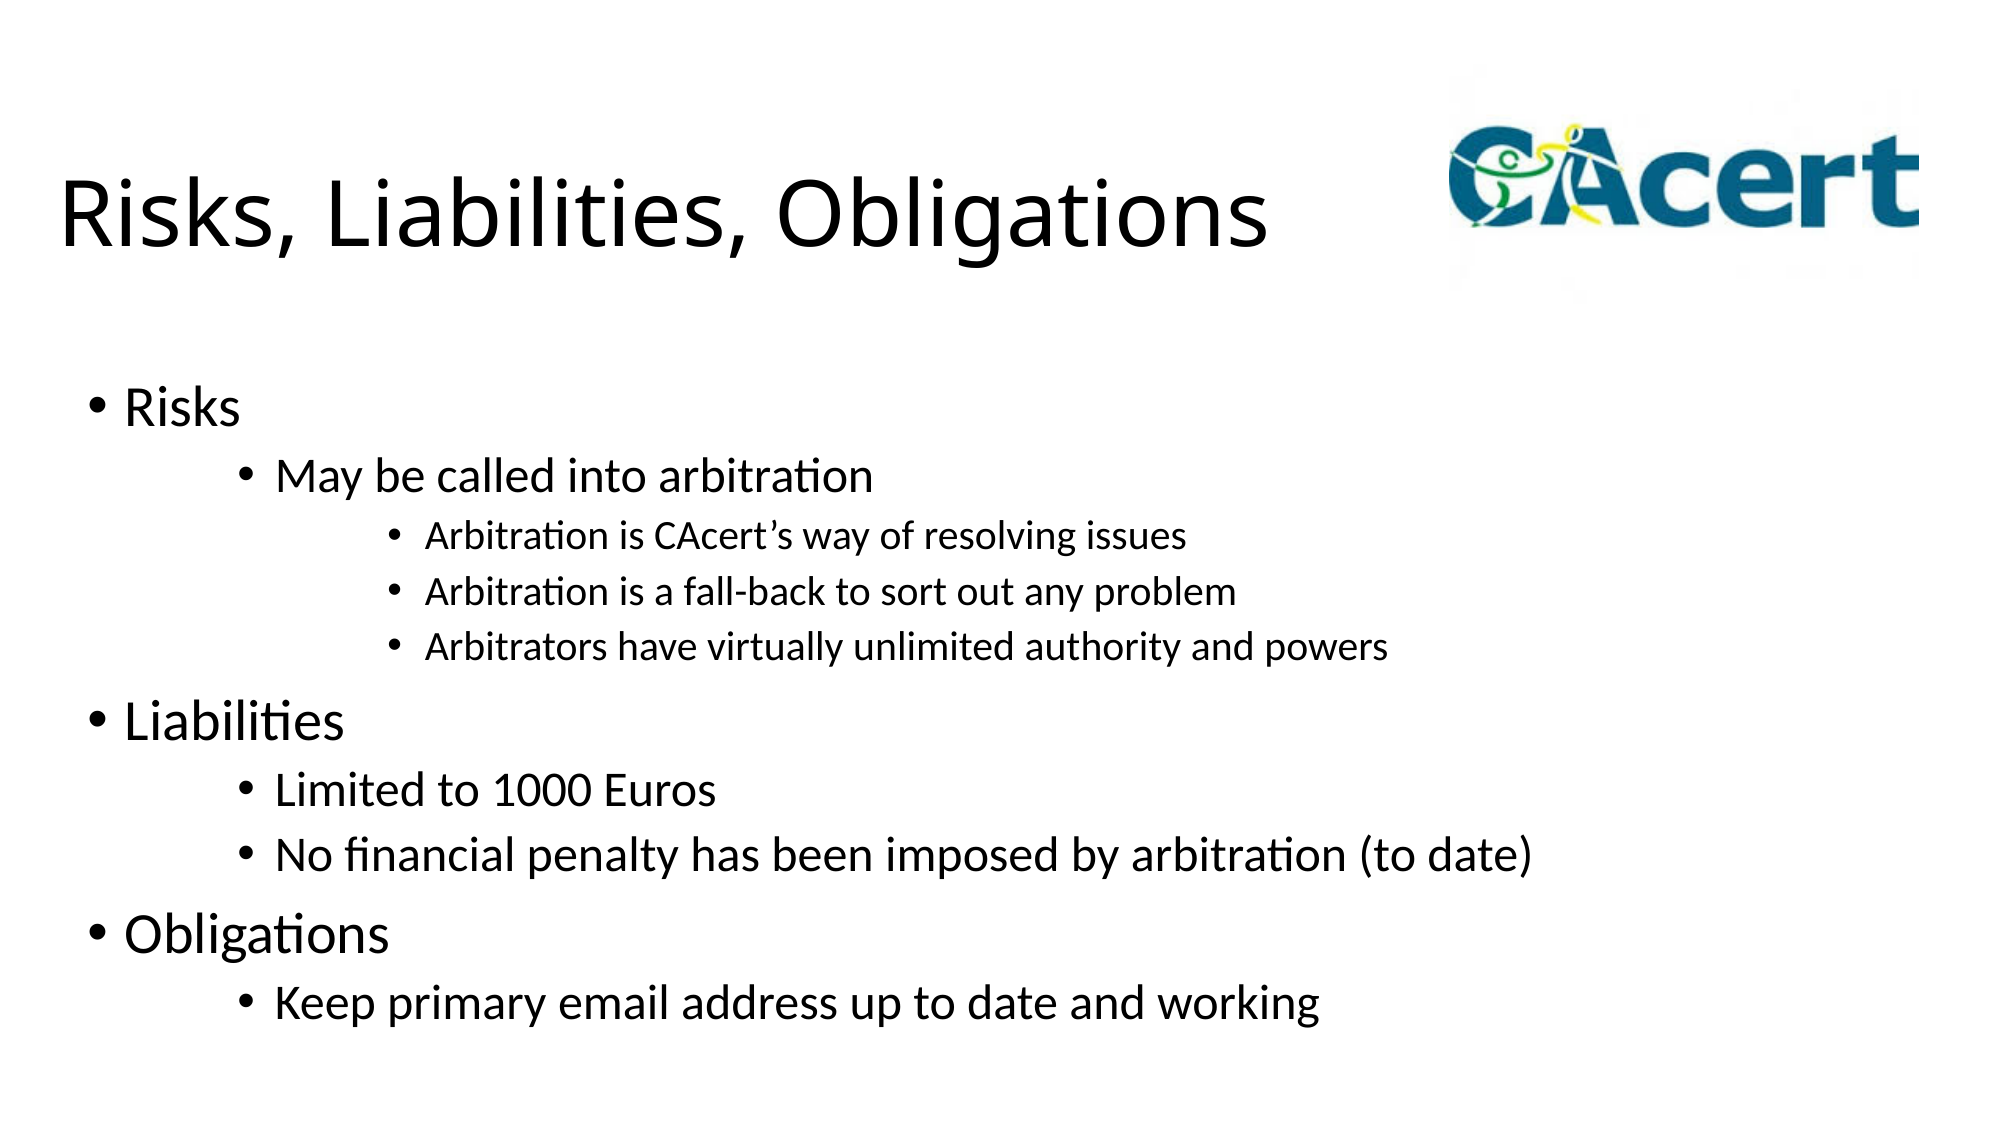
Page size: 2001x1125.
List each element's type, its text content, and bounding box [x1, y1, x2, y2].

title Risks, Liabilities, Obligations [42, 108, 1768, 326]
list Risks May be called into arbitration Arbitration is CAcert’s way of resolving issues Arbitration is a fall-back to sort out any problem Arbitrators have virtually unlimited authority and powers Liabilities Limited to 1000 Euros No financial penalty has been imposed by arbitration (to date) Obligations Keep primary email address up to date and working [72, 368, 2000, 1083]
